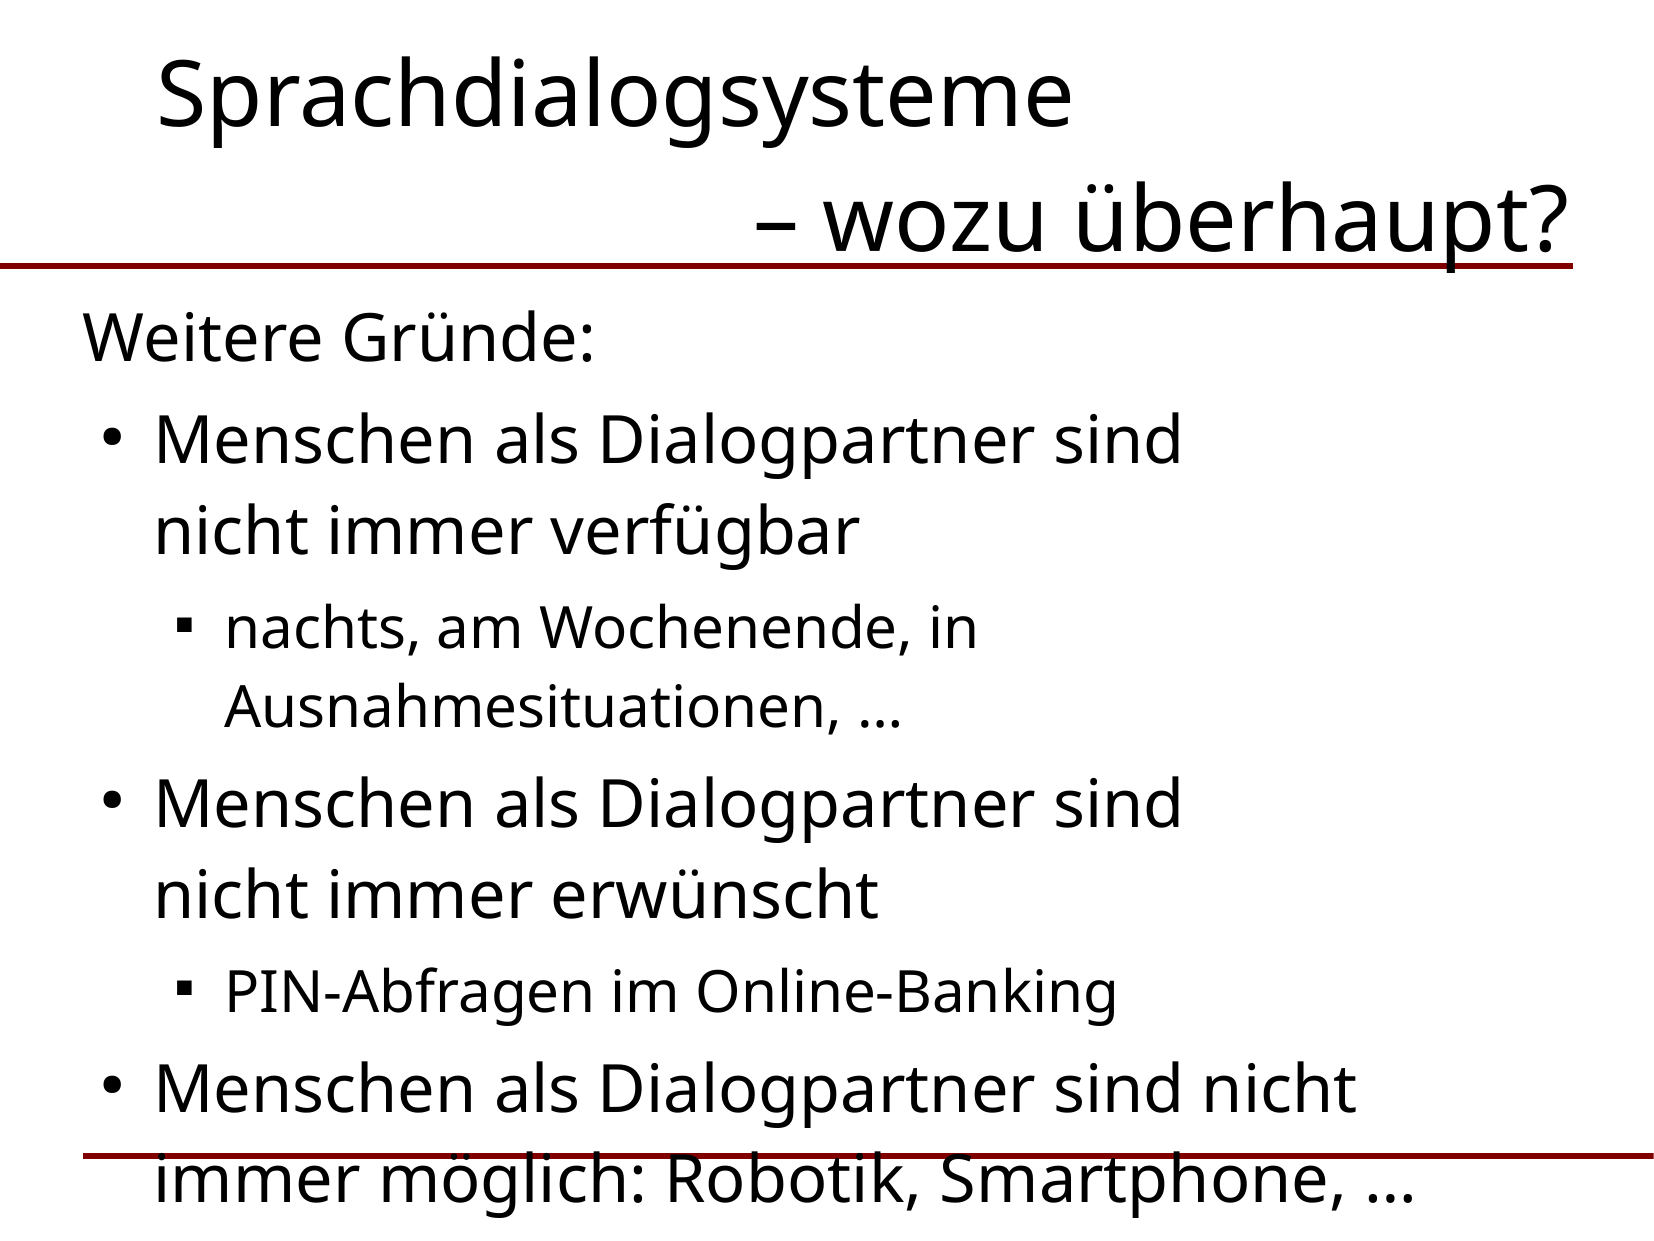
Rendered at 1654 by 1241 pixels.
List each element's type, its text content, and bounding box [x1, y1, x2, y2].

list Weitere Gründe: Menschen als Dialogpartner sind nicht immer verfügbar nachts, am Wochenende, in Ausnahmesituationen, … Menschen als Dialogpartner sind nicht immer erwünscht PIN-Abfragen im Online-Banking Menschen als Dialogpartner sind nicht immer möglich: Robotik, Smartphone, … [82, 290, 1571, 1188]
title Sprachdialogsysteme – wozu überhaupt? [82, 42, 1571, 264]
